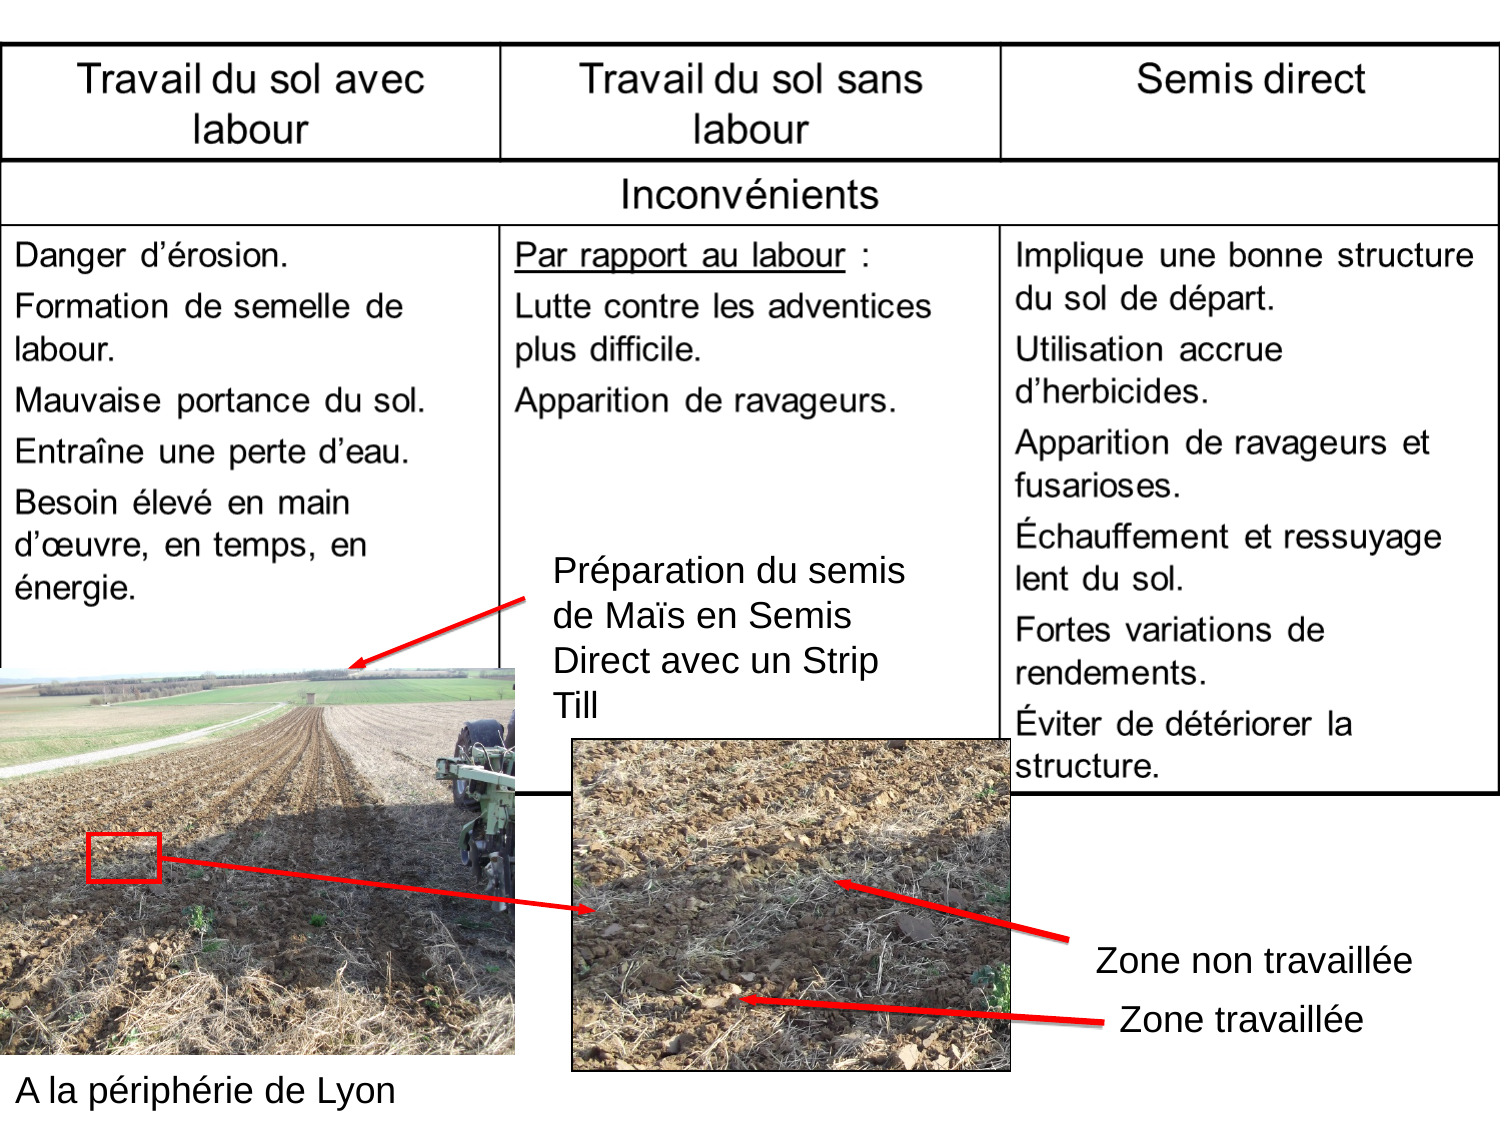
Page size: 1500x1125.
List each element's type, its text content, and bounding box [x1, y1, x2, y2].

text_box A la périphérie de Lyon [0, 1058, 561, 1119]
text_box Préparation du semis de Maïs en Semis Direct avec un Strip Till [537, 538, 928, 734]
text_box Zone travaillée [1104, 989, 1459, 1048]
text_box Zone non travaillée [1080, 928, 1500, 989]
picture [572, 739, 1010, 1071]
picture [91, 836, 157, 879]
picture [0, 40, 1500, 1055]
